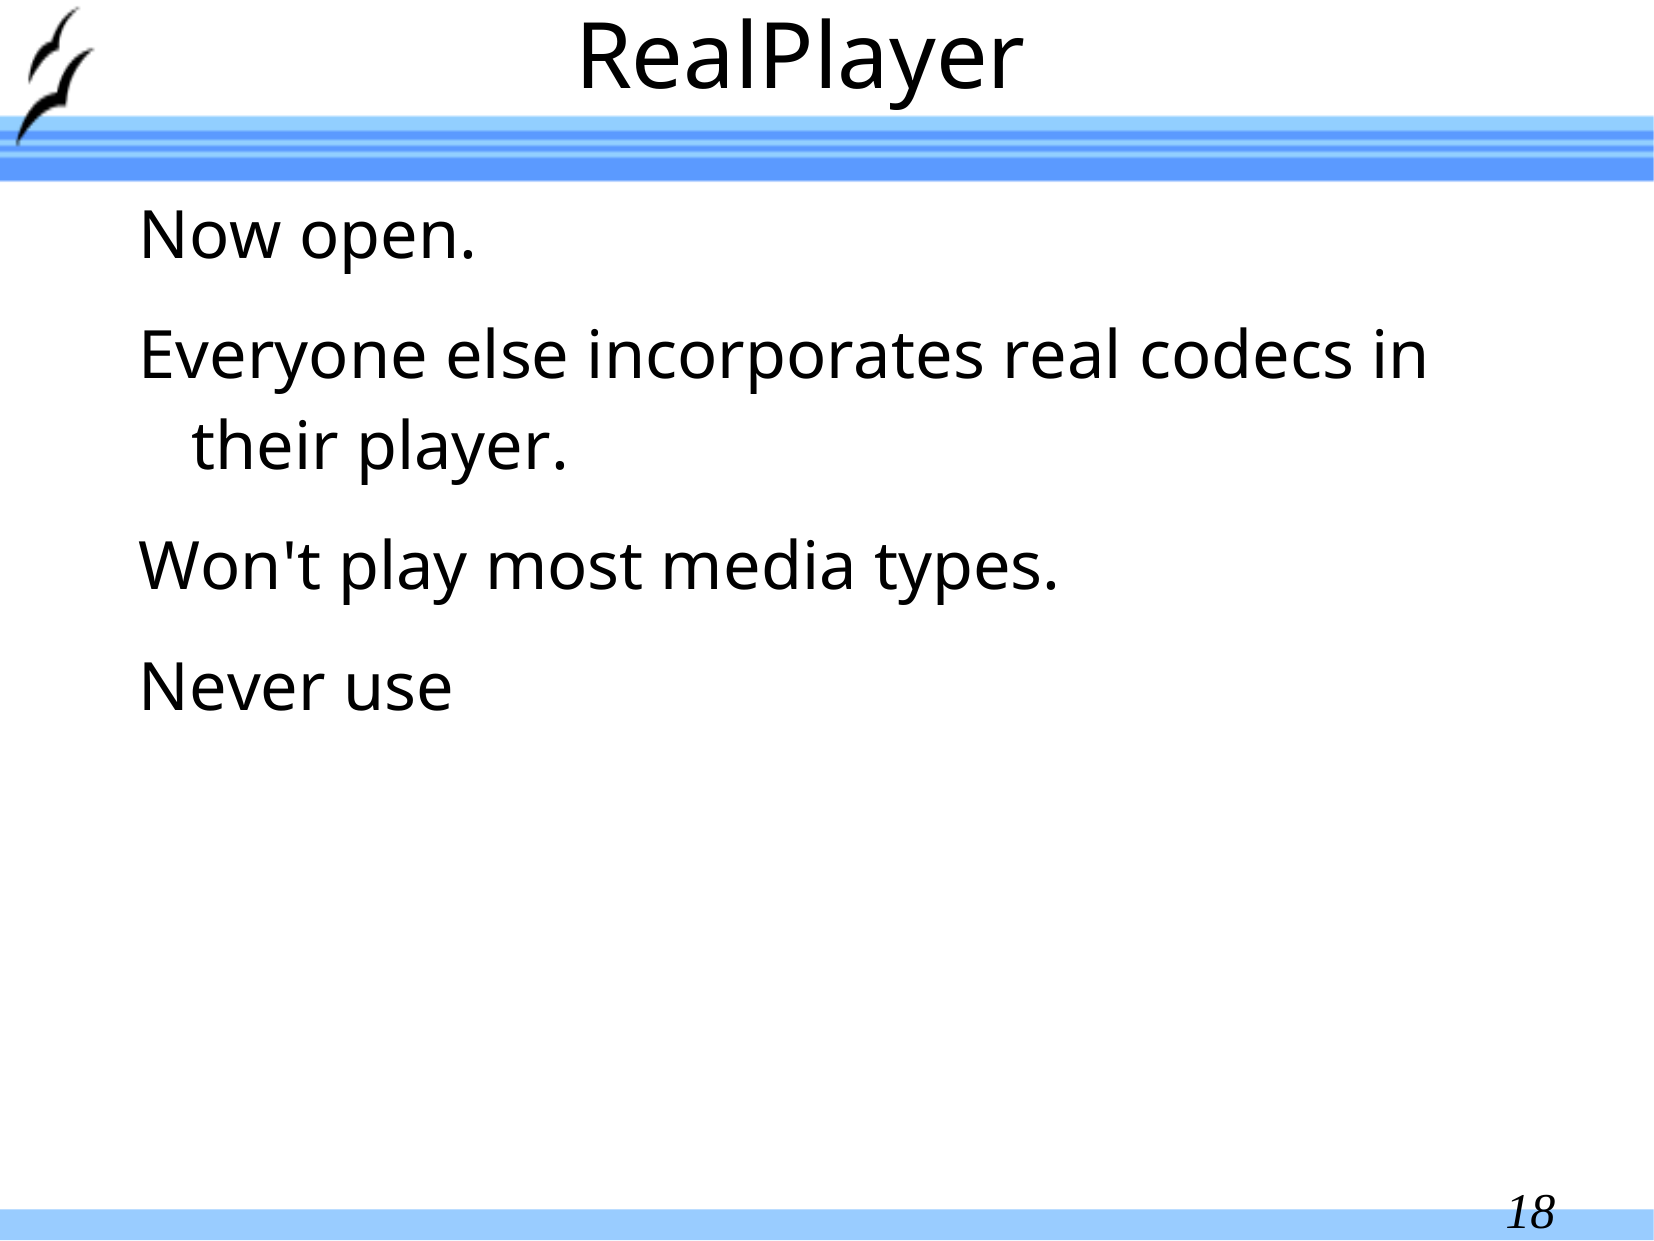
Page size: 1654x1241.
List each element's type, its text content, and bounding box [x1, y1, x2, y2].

picture [0, 0, 1654, 188]
list Now open. Everyone else incorporates real codecs in their player. Won't play most media types. Never use [120, 187, 1533, 1195]
title RealPlayer [94, 0, 1507, 121]
